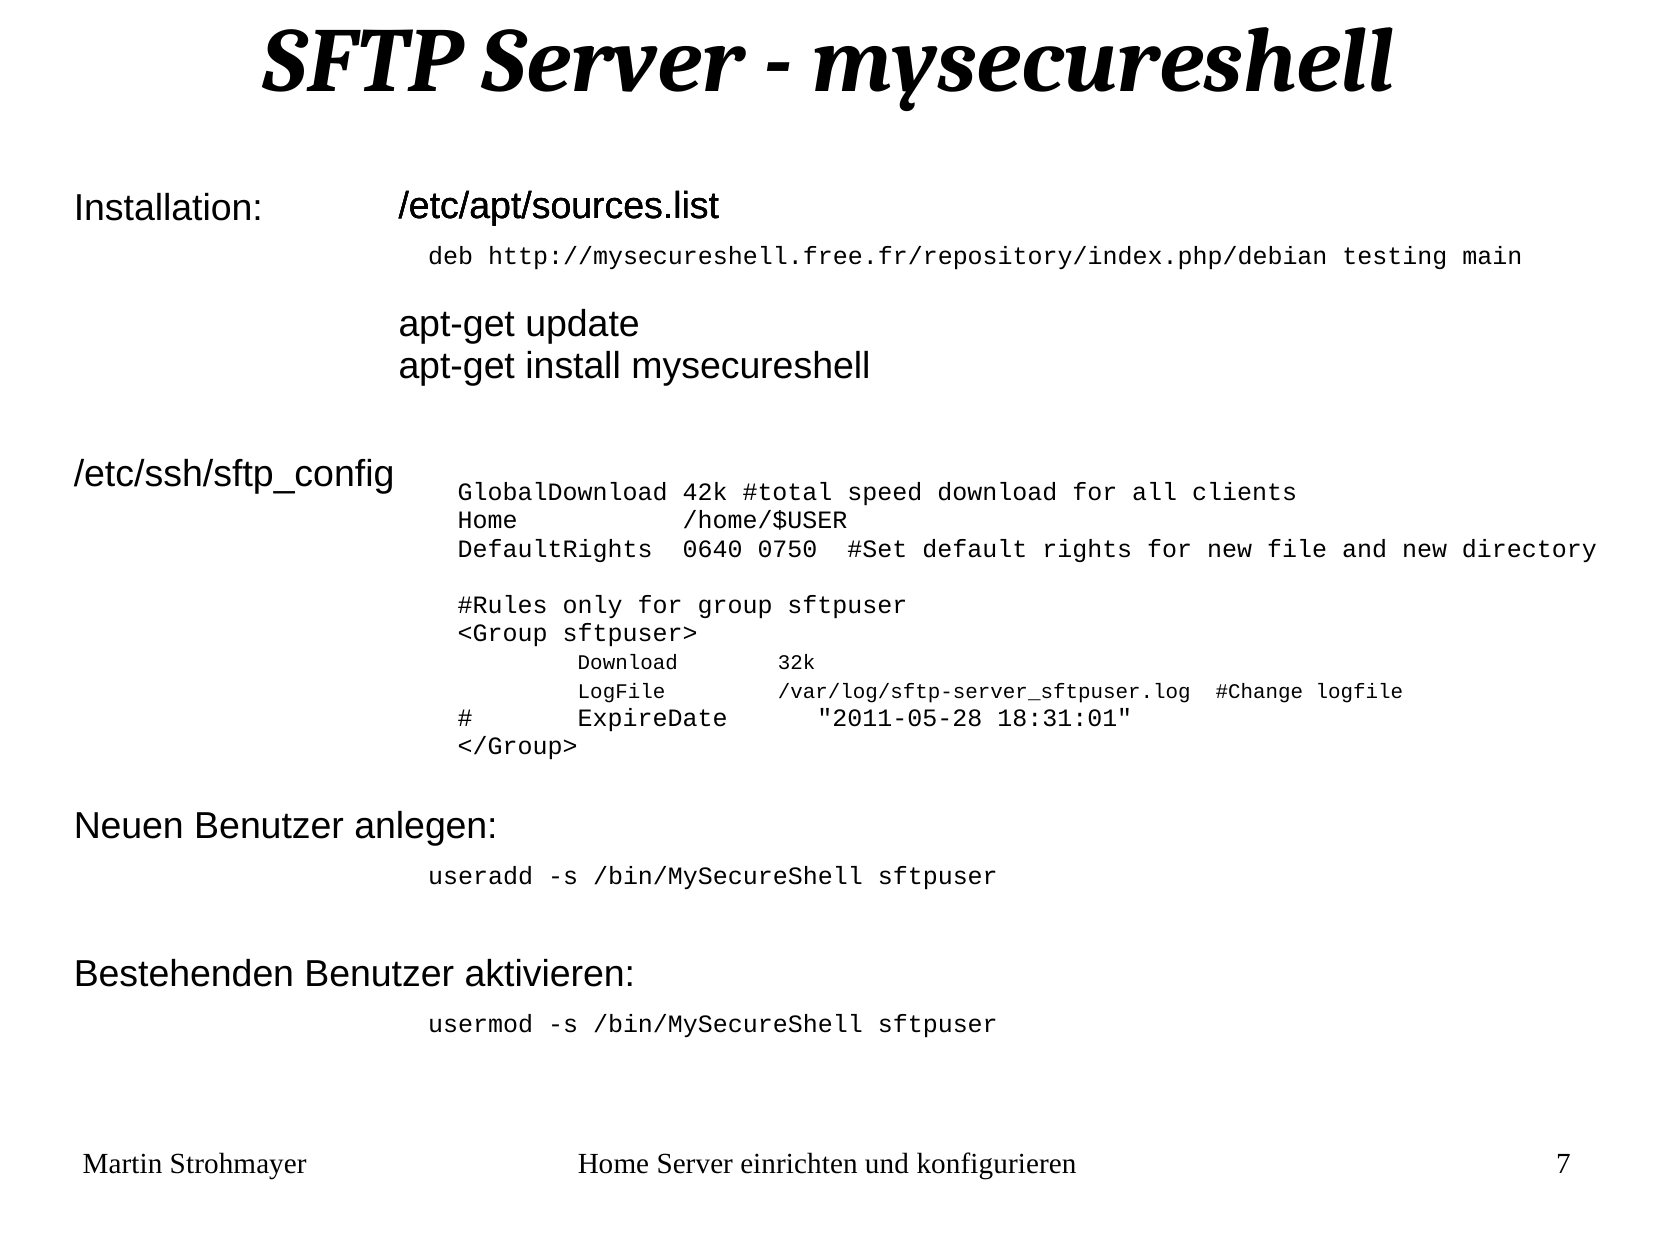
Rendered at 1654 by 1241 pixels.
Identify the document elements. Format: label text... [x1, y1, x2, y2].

text_box GlobalDownload 42k #total speed download for all clients Home /home/$USER DefaultRights 0640 0750 #Set default rights for new file and new directory #Rules only for group sftpuser <Group sftpuser> Download 32k LogFile /var/log/sftp-server_sftpuser.log #Change logfile # ExpireDate "2011-05-28 18:31:01" </Group> [442, 472, 1625, 755]
text_box useradd -s /bin/MySecureShell sftpuser [413, 856, 1536, 916]
text_box apt-get update apt-get install mysecureshell [383, 295, 1270, 437]
text_box Installation: [59, 179, 945, 237]
title SFTP Server - mysecureshell [3, 7, 1654, 116]
text_box Neuen Benutzer anlegen: [59, 797, 532, 855]
text_box usermod -s /bin/MySecureShell sftpuser [413, 1003, 1536, 1063]
text_box /etc/ssh/sftp_config [59, 445, 680, 502]
text_box /etc/apt/sources.list [383, 177, 1004, 235]
text_box Bestehenden Benutzer aktivieren: [59, 944, 739, 1002]
text_box deb http://mysecureshell.free.fr/repository/index.php/debian testing main [413, 236, 1625, 284]
